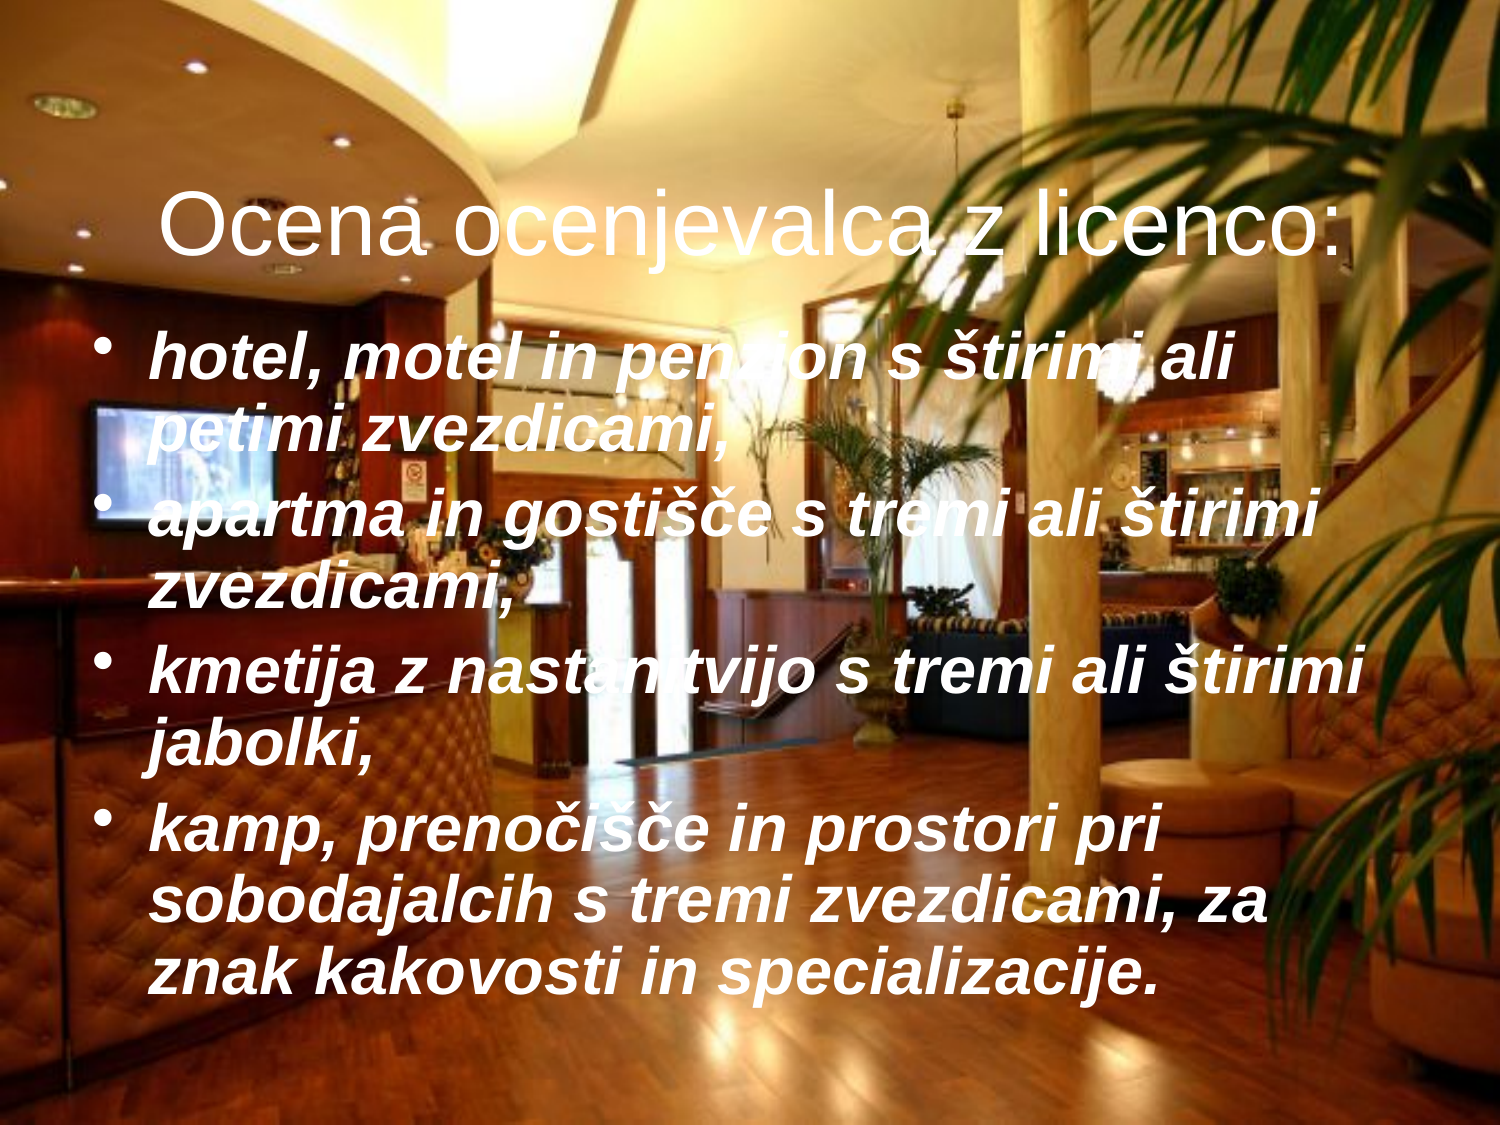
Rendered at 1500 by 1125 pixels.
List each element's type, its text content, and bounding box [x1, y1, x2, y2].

title Ocena ocenjevalca z licenco: [76, 125, 1427, 313]
list hotel, motel in penzion s štirimi ali petimi zvezdicami, apartma in gostišče s tremi ali štirimi zvezdicami, kmetija z nastanitvijo s tremi ali štirimi jabolki, kamp, prenočišče in prostori pri sobodajalcih s tremi zvezdicami, za znak kakovosti in specializacije. [76, 314, 1427, 1057]
picture [0, 0, 1500, 1125]
